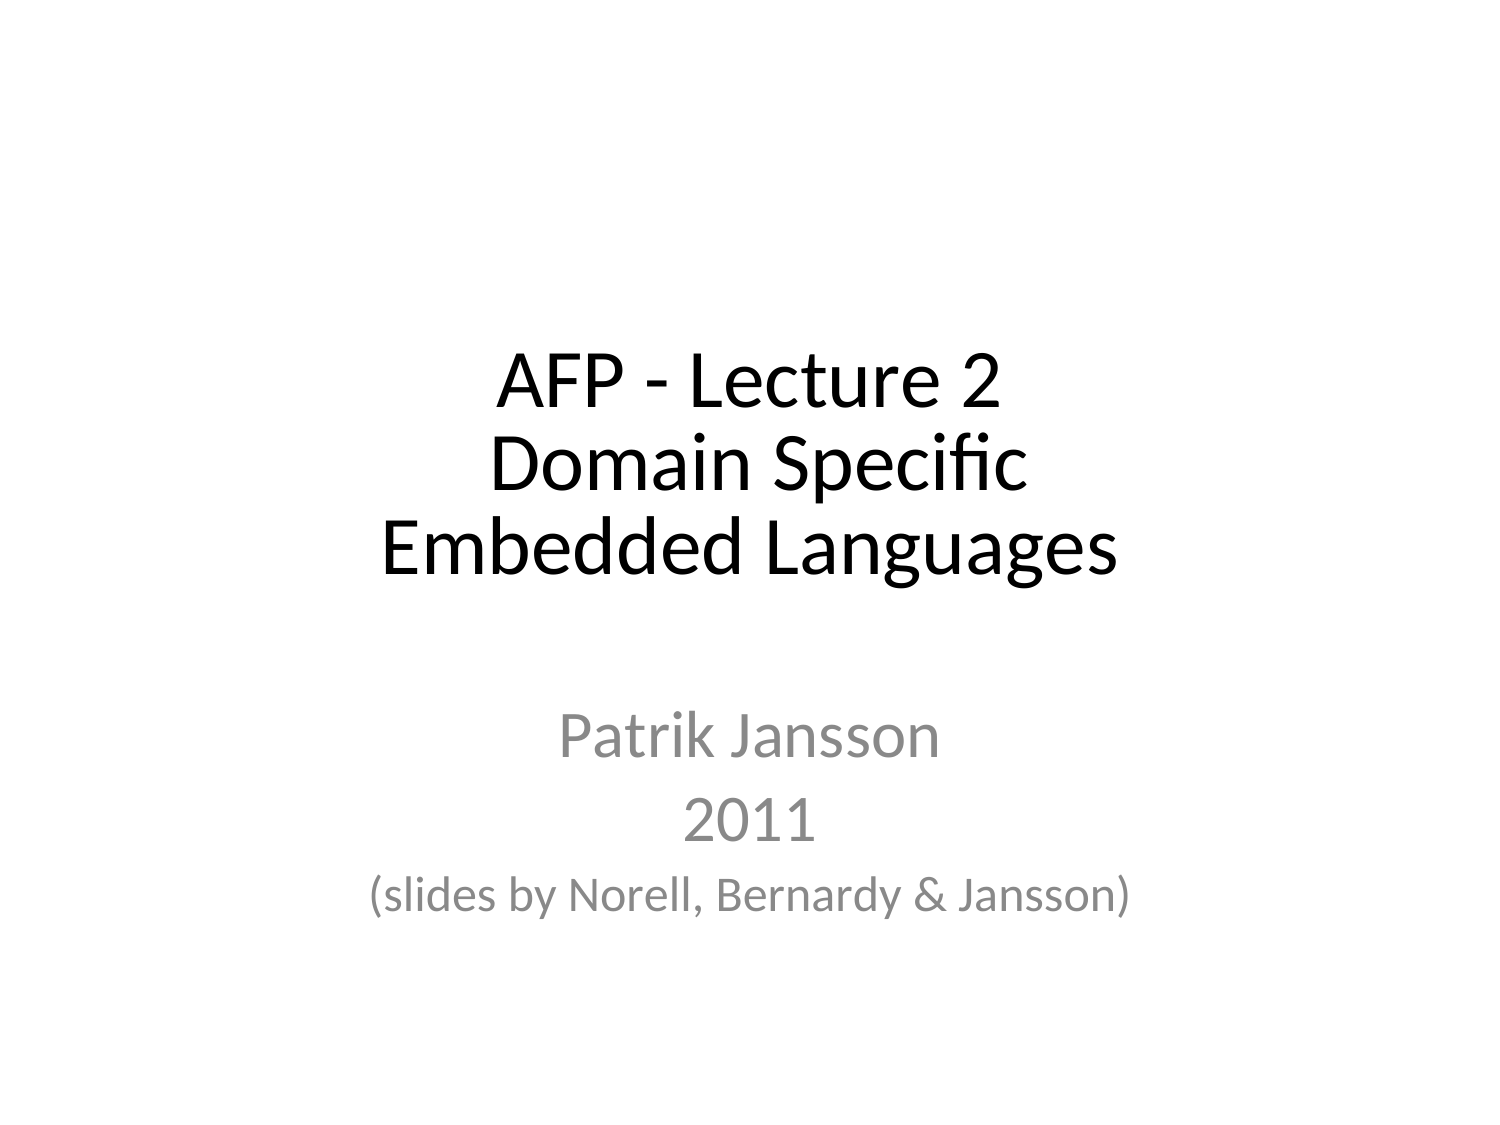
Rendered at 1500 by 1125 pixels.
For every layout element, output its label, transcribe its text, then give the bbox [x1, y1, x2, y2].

text_box Patrik Jansson 2011 (slides by Norell, Bernardy & Jansson) [225, 699, 1276, 963]
title AFP - Lecture 2 Domain Specific Embedded Languages [112, 316, 1388, 624]
